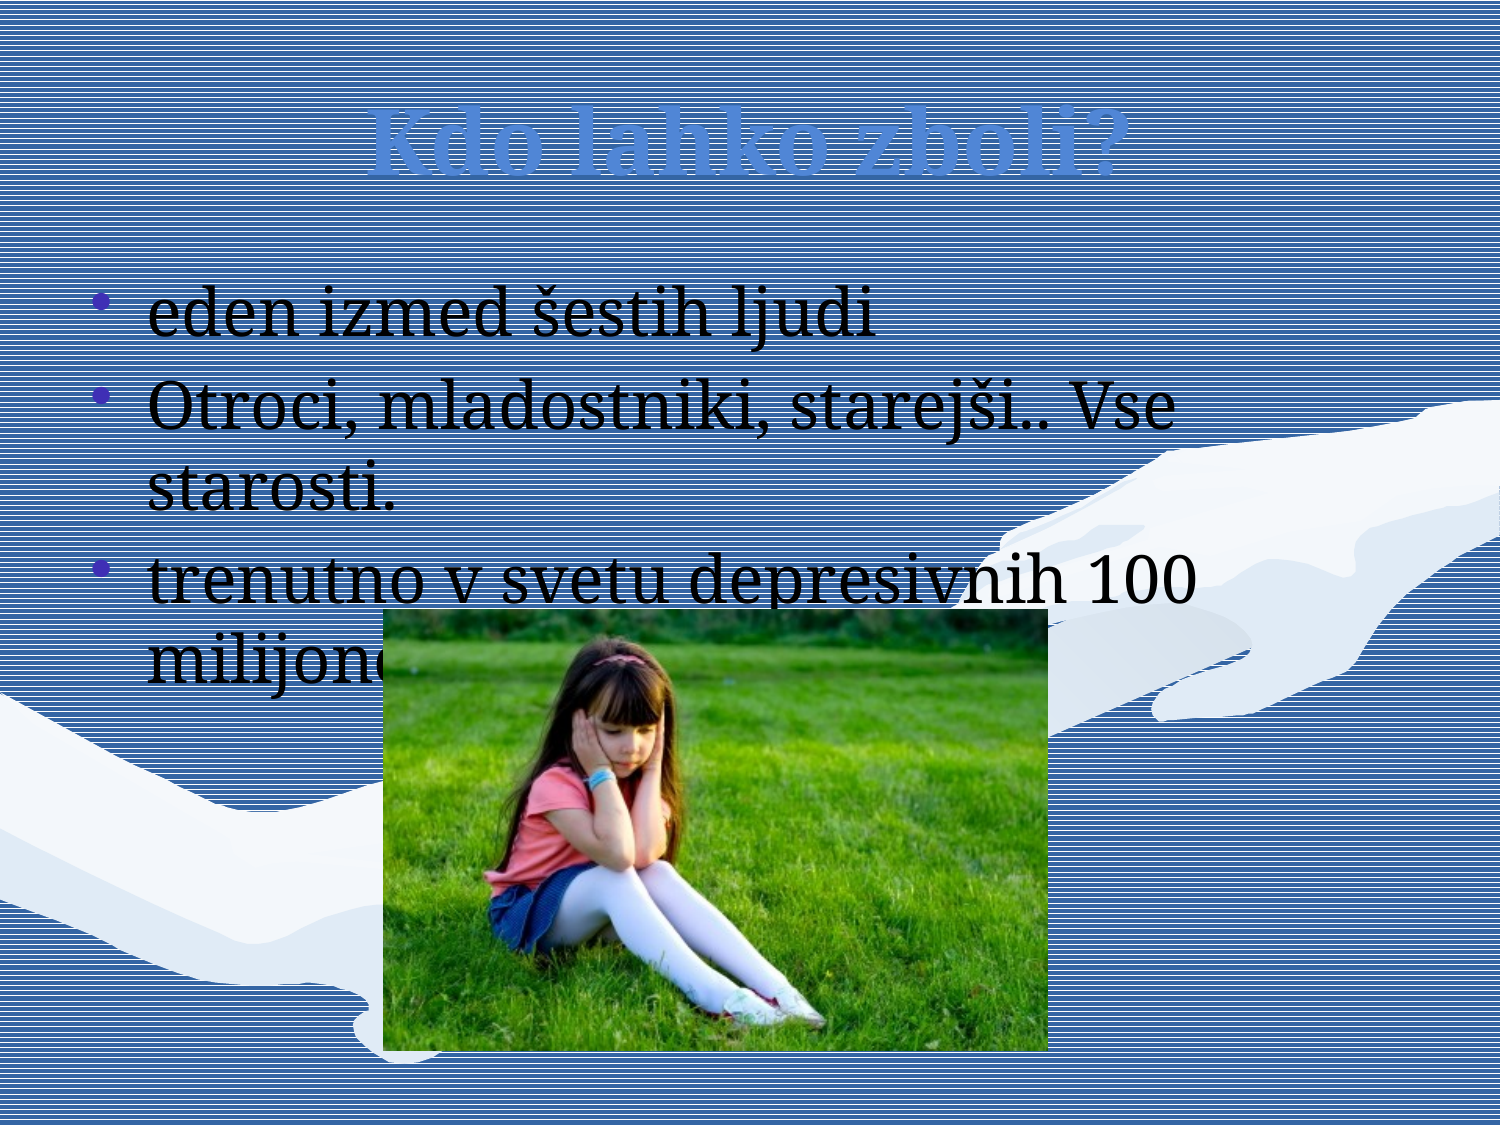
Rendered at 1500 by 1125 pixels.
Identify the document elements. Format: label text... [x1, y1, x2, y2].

picture [383, 609, 1048, 1051]
title Kdo lahko zboli? [75, 45, 1425, 233]
list eden izmed šestih ljudi Otroci, mladostniki, starejši.. Vse starosti. trenutno v svetu depresivnih 100 milijonov ljudi [75, 262, 1425, 598]
